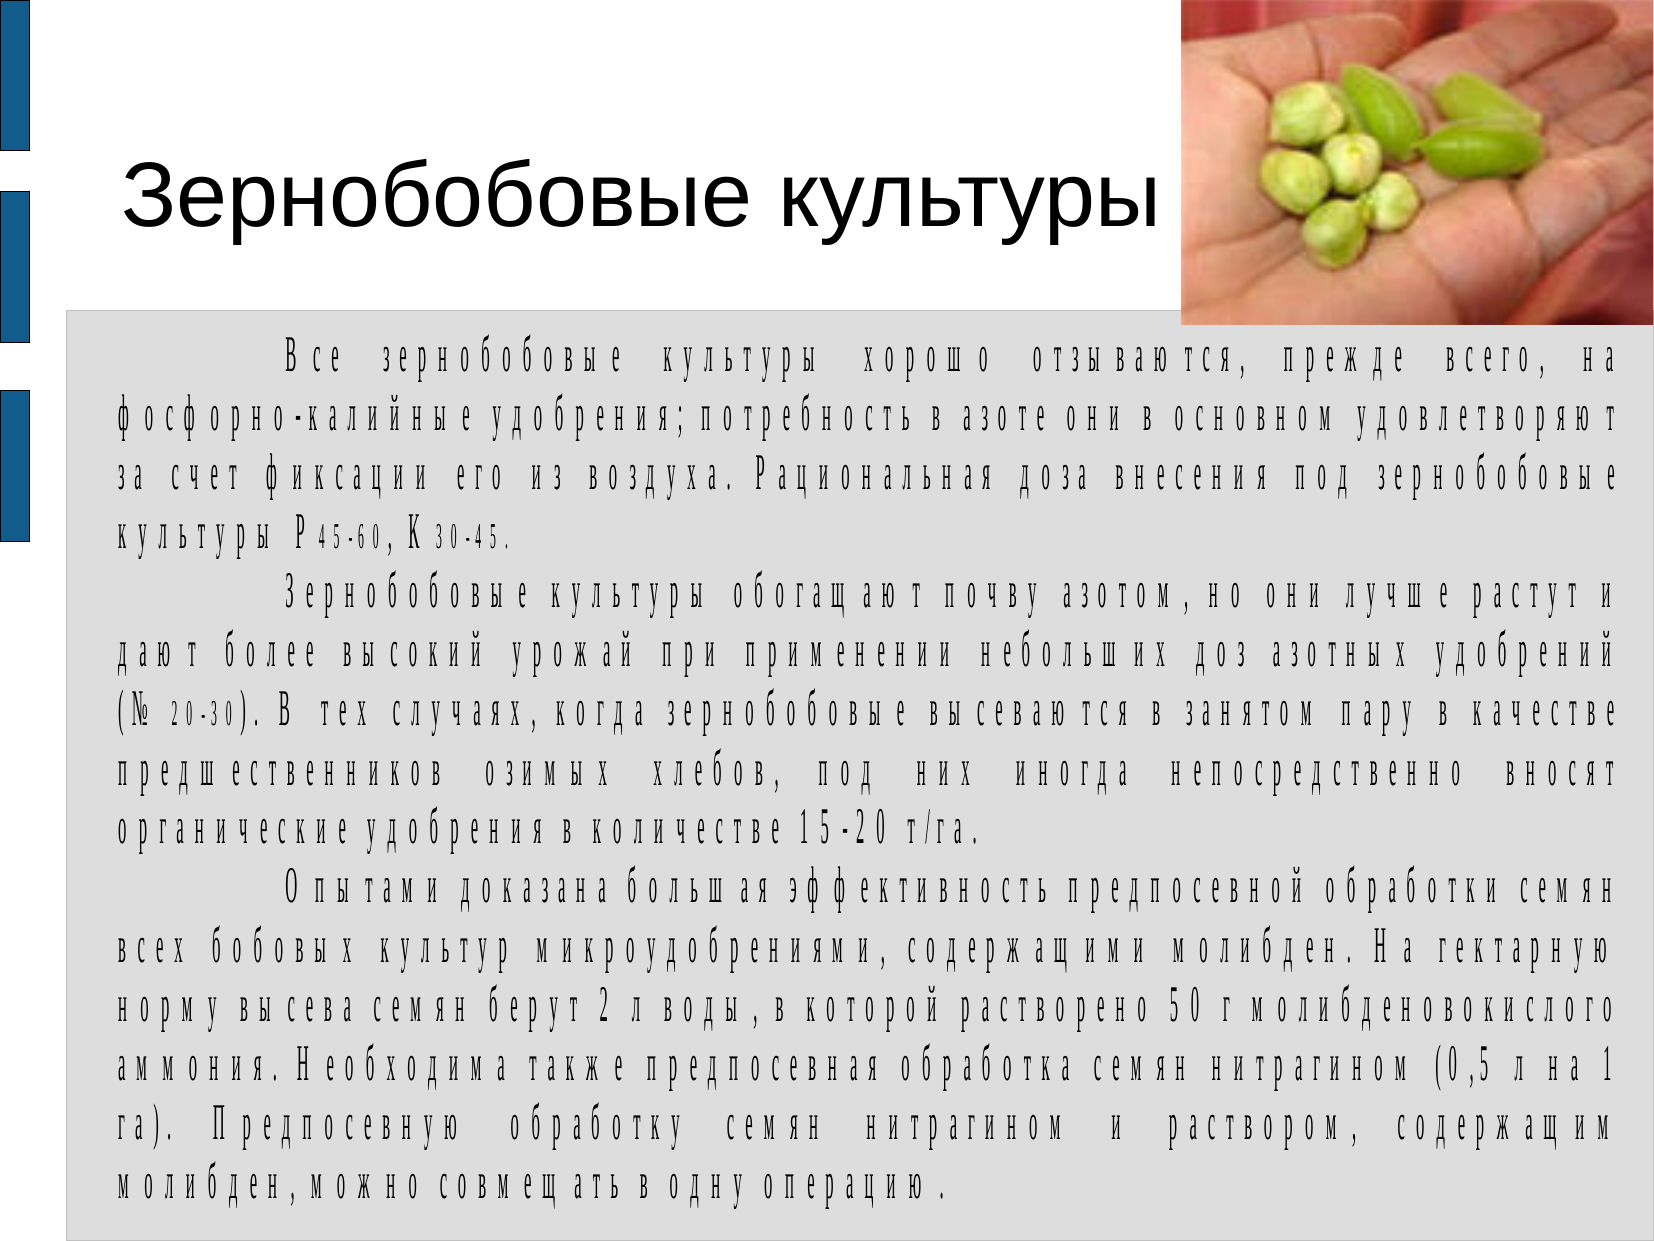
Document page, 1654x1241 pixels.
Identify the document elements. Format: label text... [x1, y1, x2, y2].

picture [118, 0, 1654, 1211]
title Зернобобовые культуры [121, 98, 1181, 291]
